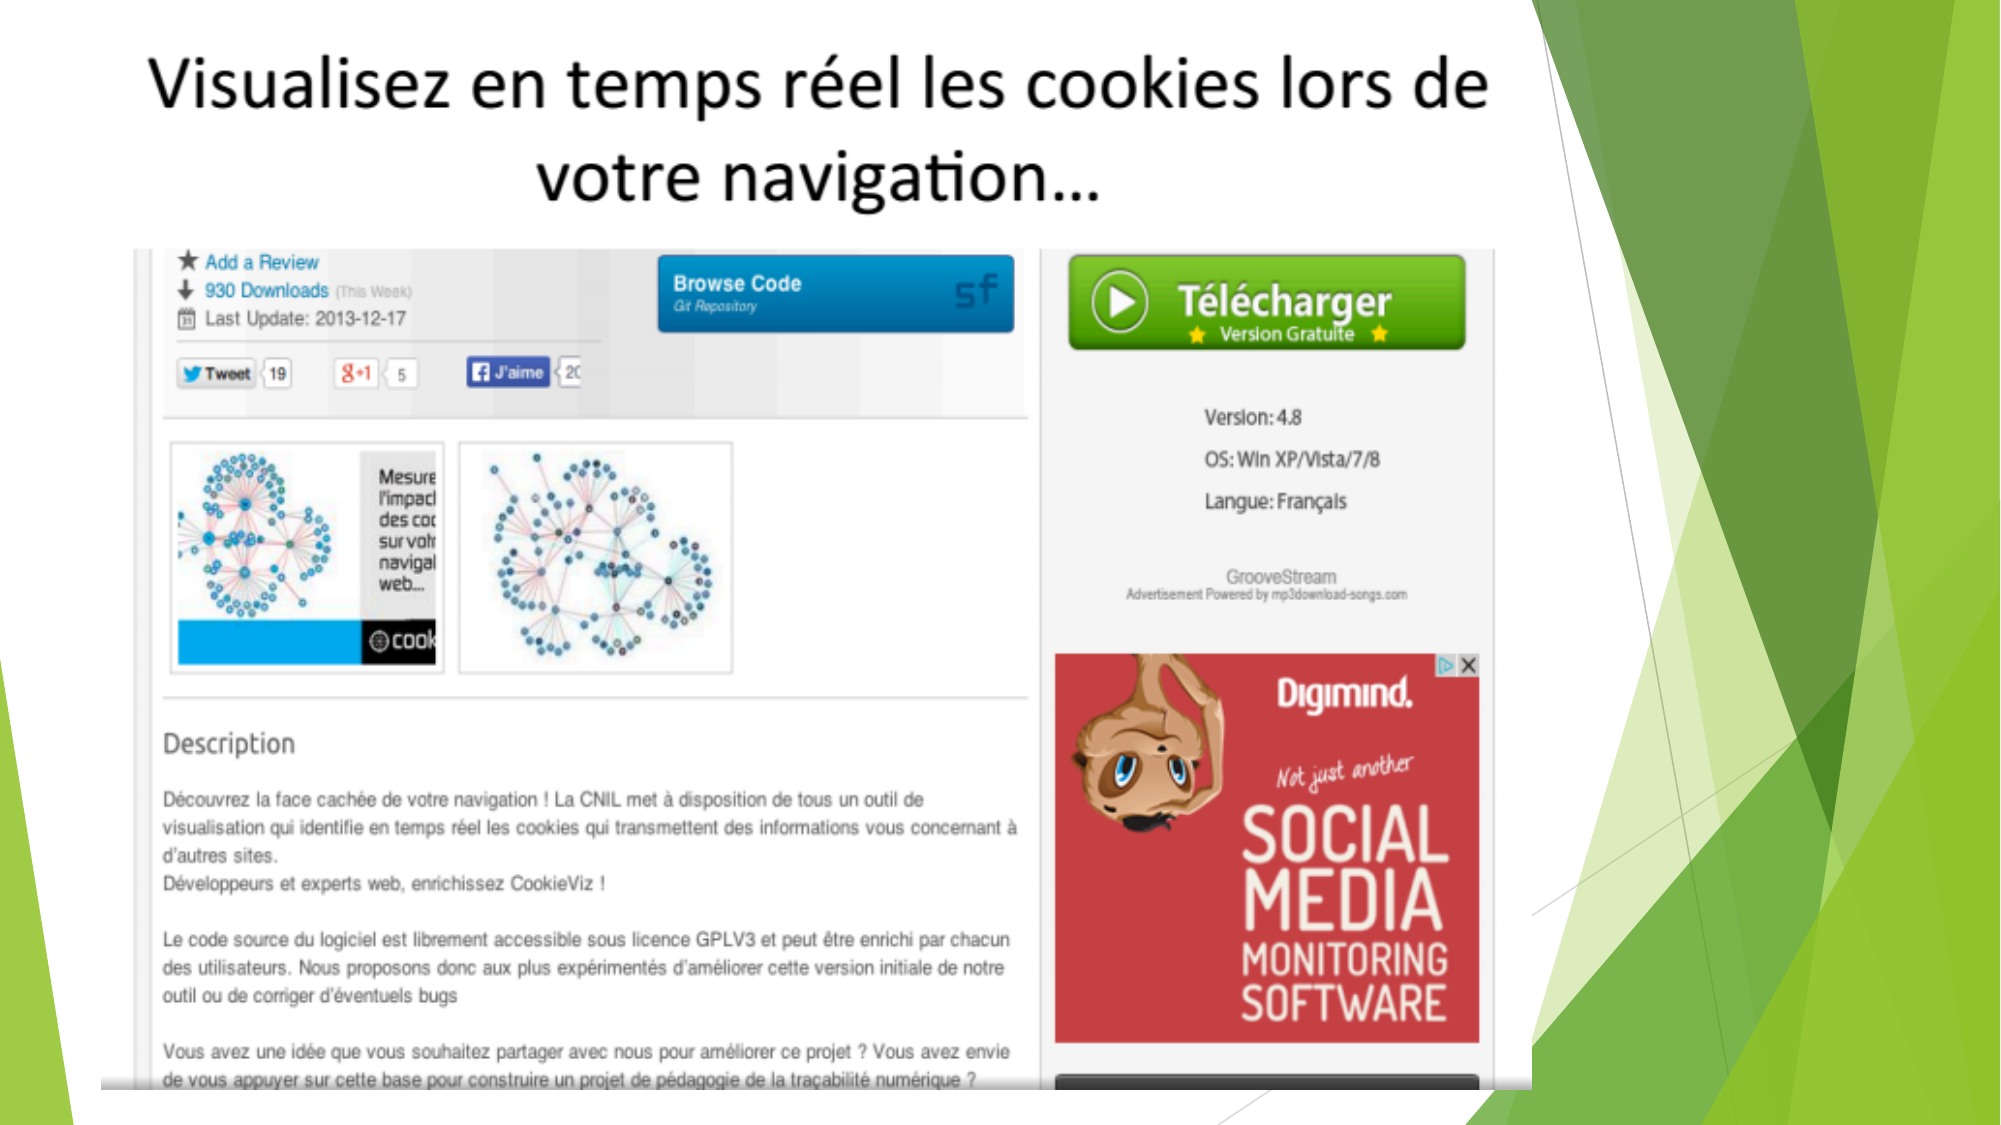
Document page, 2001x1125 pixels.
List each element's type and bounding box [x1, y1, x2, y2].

picture [101, 46, 1532, 1090]
